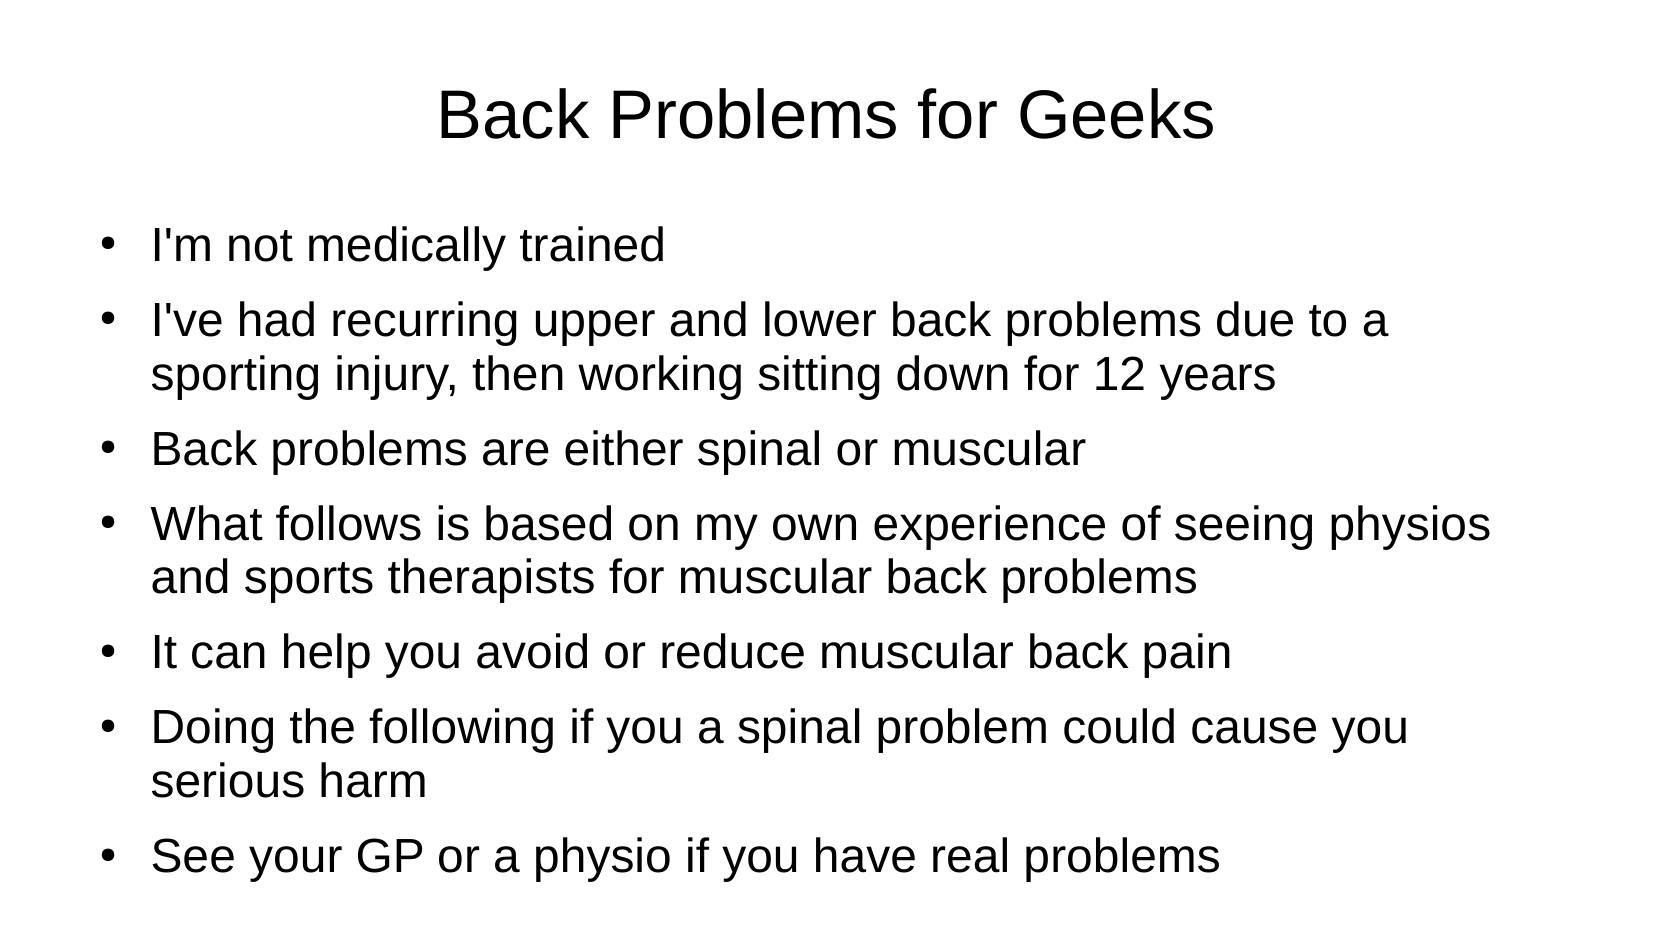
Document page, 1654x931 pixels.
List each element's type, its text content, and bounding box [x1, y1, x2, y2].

list I'm not medically trained I've had recurring upper and lower back problems due to a sporting injury, then working sitting down for 12 years Back problems are either spinal or muscular What follows is based on my own experience of seeing physios and sports therapists for muscular back problems It can help you avoid or reduce muscular back pain Doing the following if you a spinal problem could cause you serious harm See your GP or a physio if you have real problems [82, 217, 1571, 886]
title Back Problems for Geeks [82, 37, 1571, 193]
